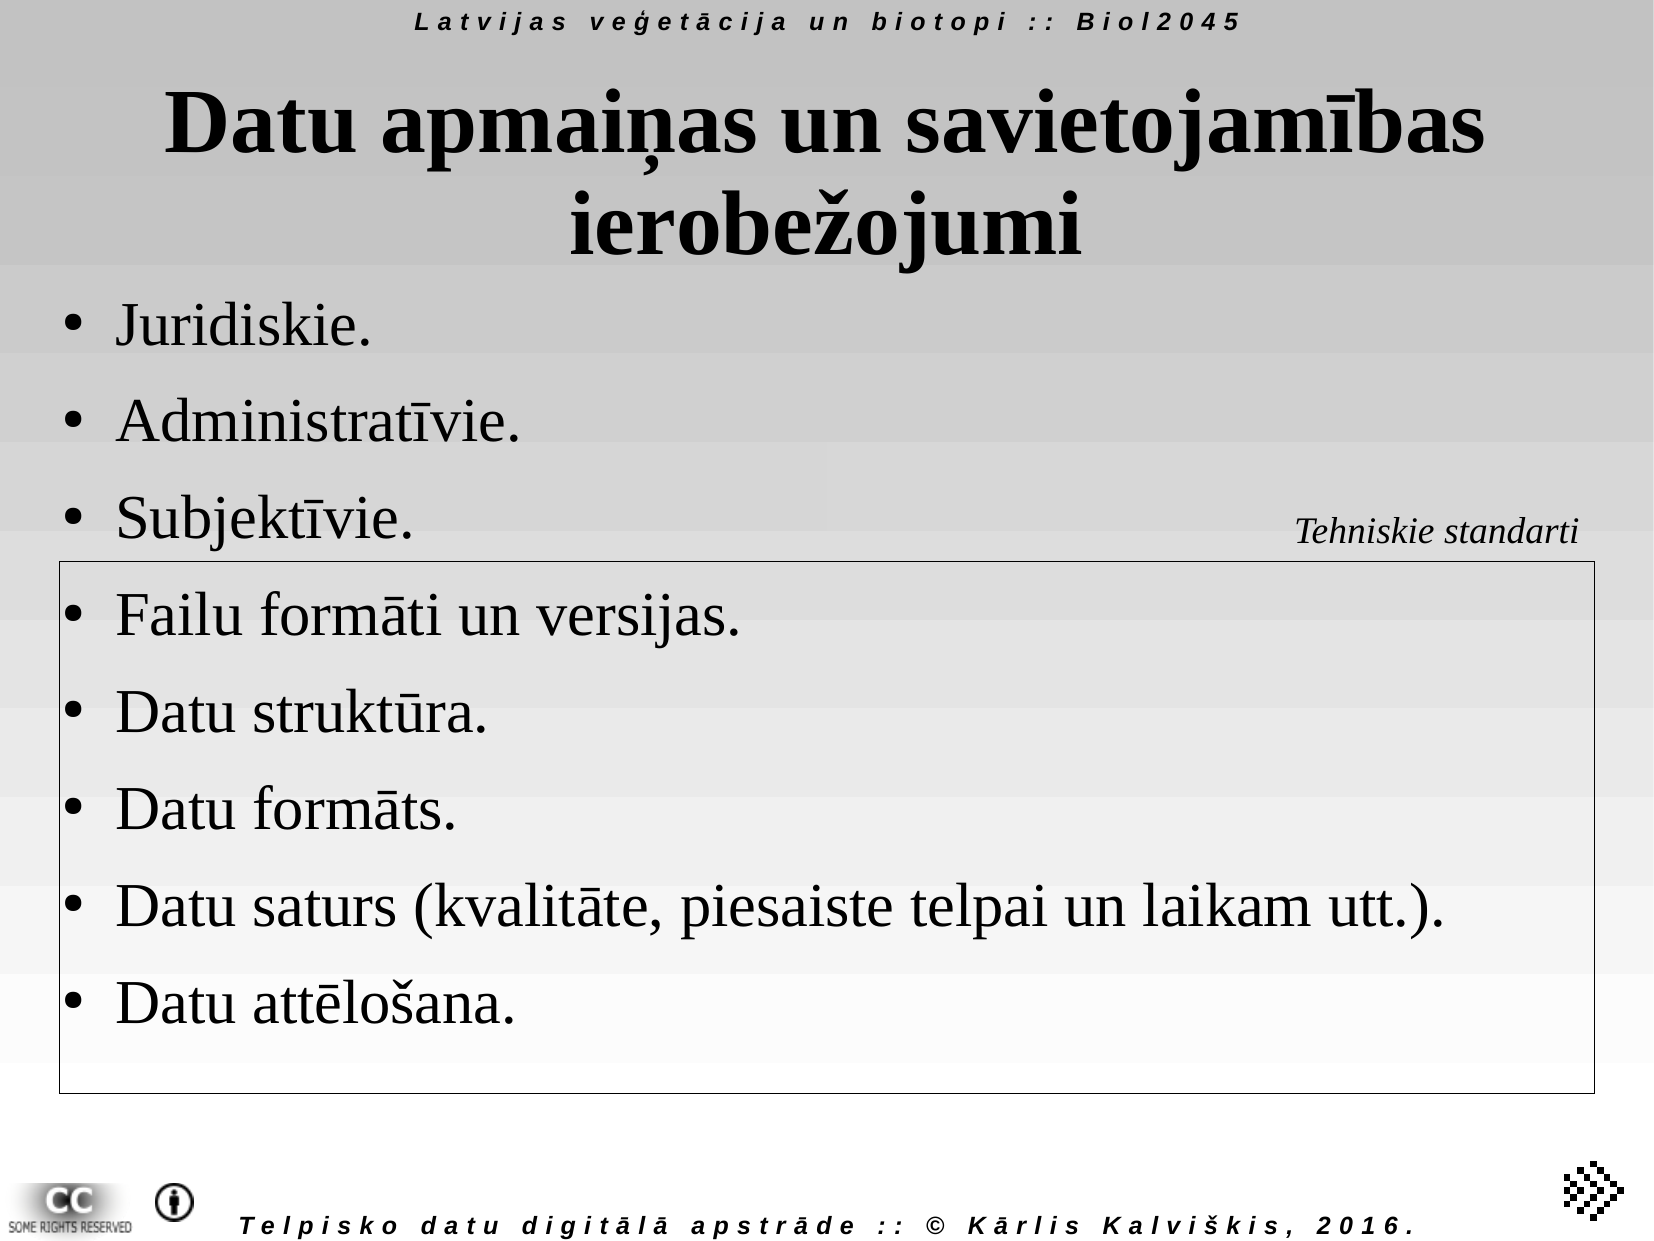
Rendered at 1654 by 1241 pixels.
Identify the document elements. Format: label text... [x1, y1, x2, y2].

title Datu apmaiņas un savietojamības ierobežojumi [29, 49, 1625, 296]
text_box Tehniskie standarti [1279, 502, 1595, 559]
picture [0, 0, 1654, 1241]
list Juridiskie. Administratīvie. Subjektīvie. Failu formāti un versijas. Datu struktūra. Datu formāts. Datu saturs (kvalitāte, piesaiste telpai un laikam utt.). Datu attēlošana. [44, 289, 1610, 1113]
